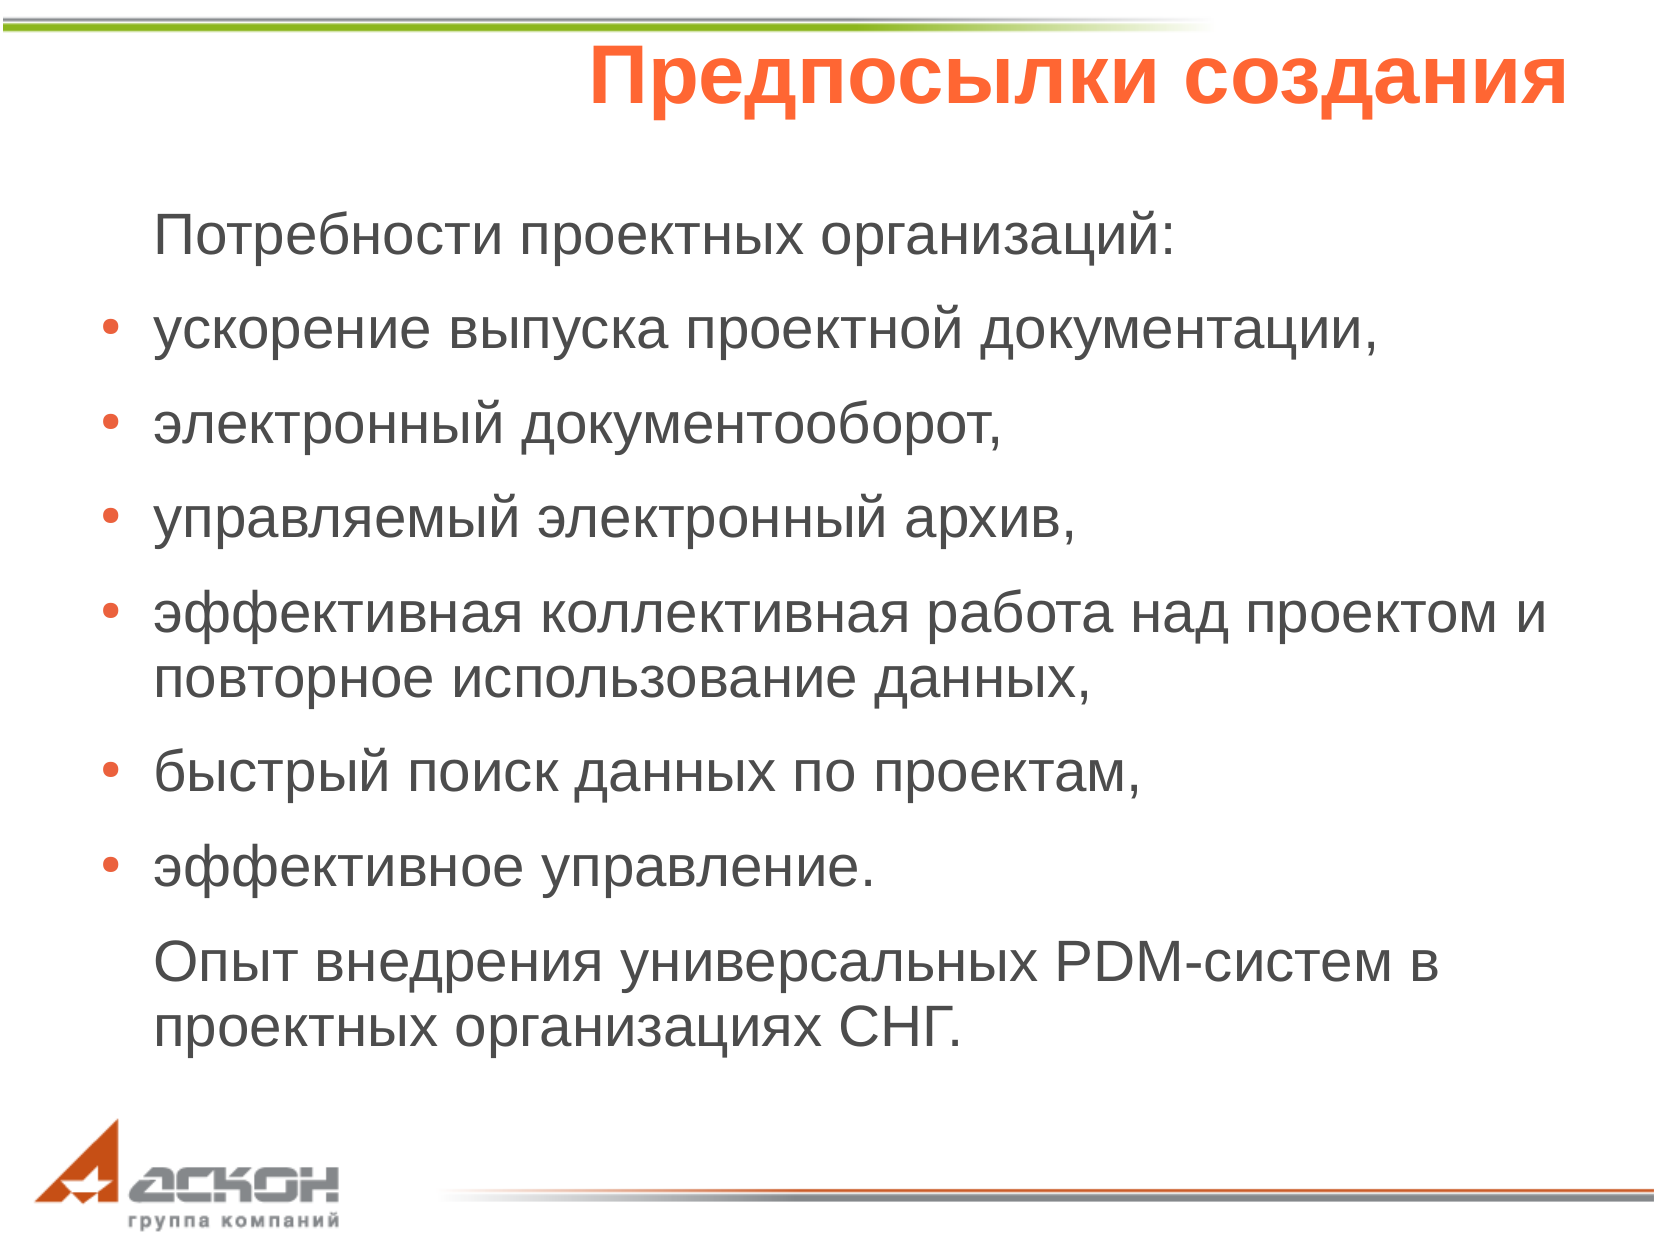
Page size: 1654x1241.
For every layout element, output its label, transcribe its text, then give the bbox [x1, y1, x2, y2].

title Предпосылки создания [82, 28, 1571, 122]
picture [3, 0, 1654, 1241]
list Потребности проектных организаций: ускорение выпуска проектной документации, электронный документооборот, управляемый электронный архив, эффективная коллективная работа над проектом и повторное использование данных, быстрый поиск данных по проектам, эффективное управление. Опыт внедрения универсальных PDM-систем в проектных организациях СНГ. [82, 201, 1571, 1076]
